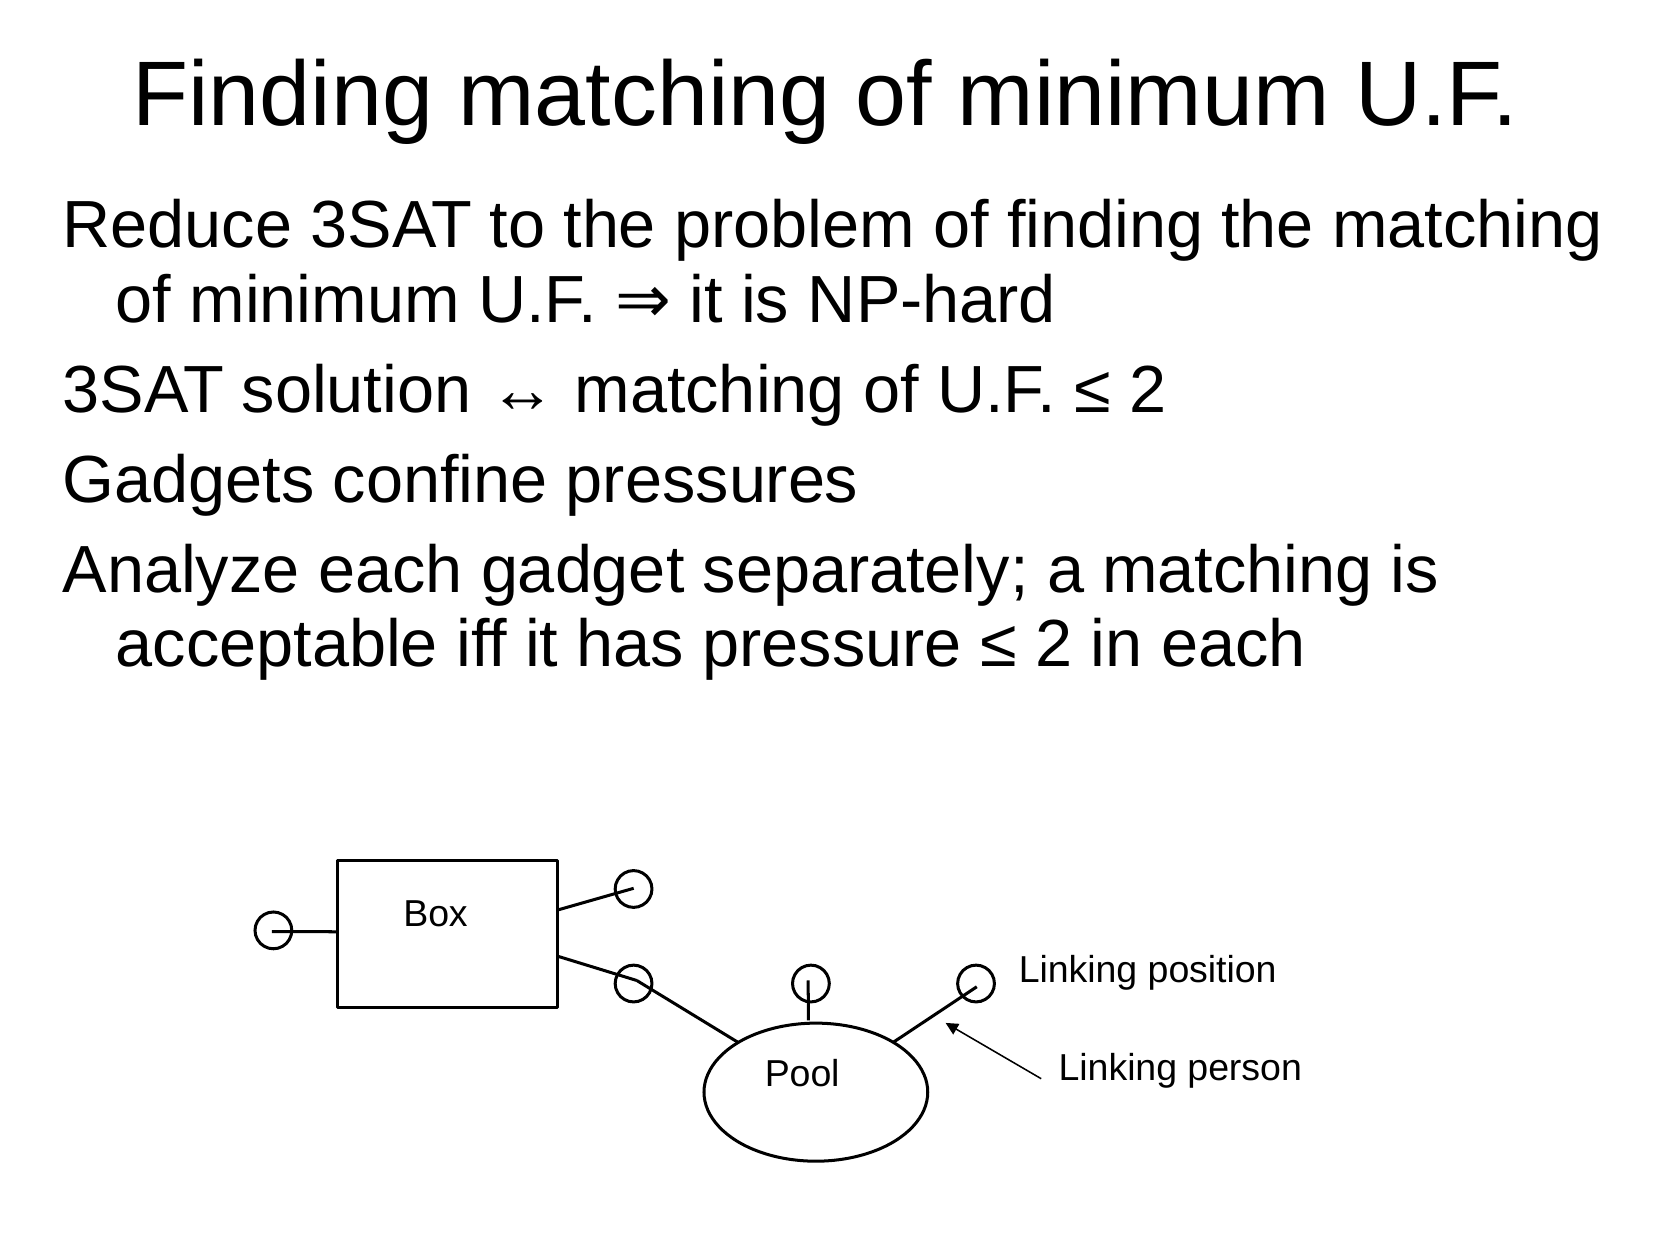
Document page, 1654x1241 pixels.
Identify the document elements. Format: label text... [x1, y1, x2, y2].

list Reduce 3SAT to the problem of finding the matching of minimum U.F. ⇒ it is NP-hard 3SAT solution ↔ matching of U.F. ≤ 2 Gadgets confine pressures Analyze each gadget separately; a matching is acceptable iff it has pressure ≤ 2 in each [45, 187, 1609, 1226]
text_box Box [388, 885, 505, 975]
text_box Pool [750, 1044, 880, 1134]
title Finding matching of minimum U.F. [0, 7, 1654, 181]
text_box Linking person [1044, 1038, 1399, 1128]
text_box Linking position [1004, 940, 1378, 1030]
